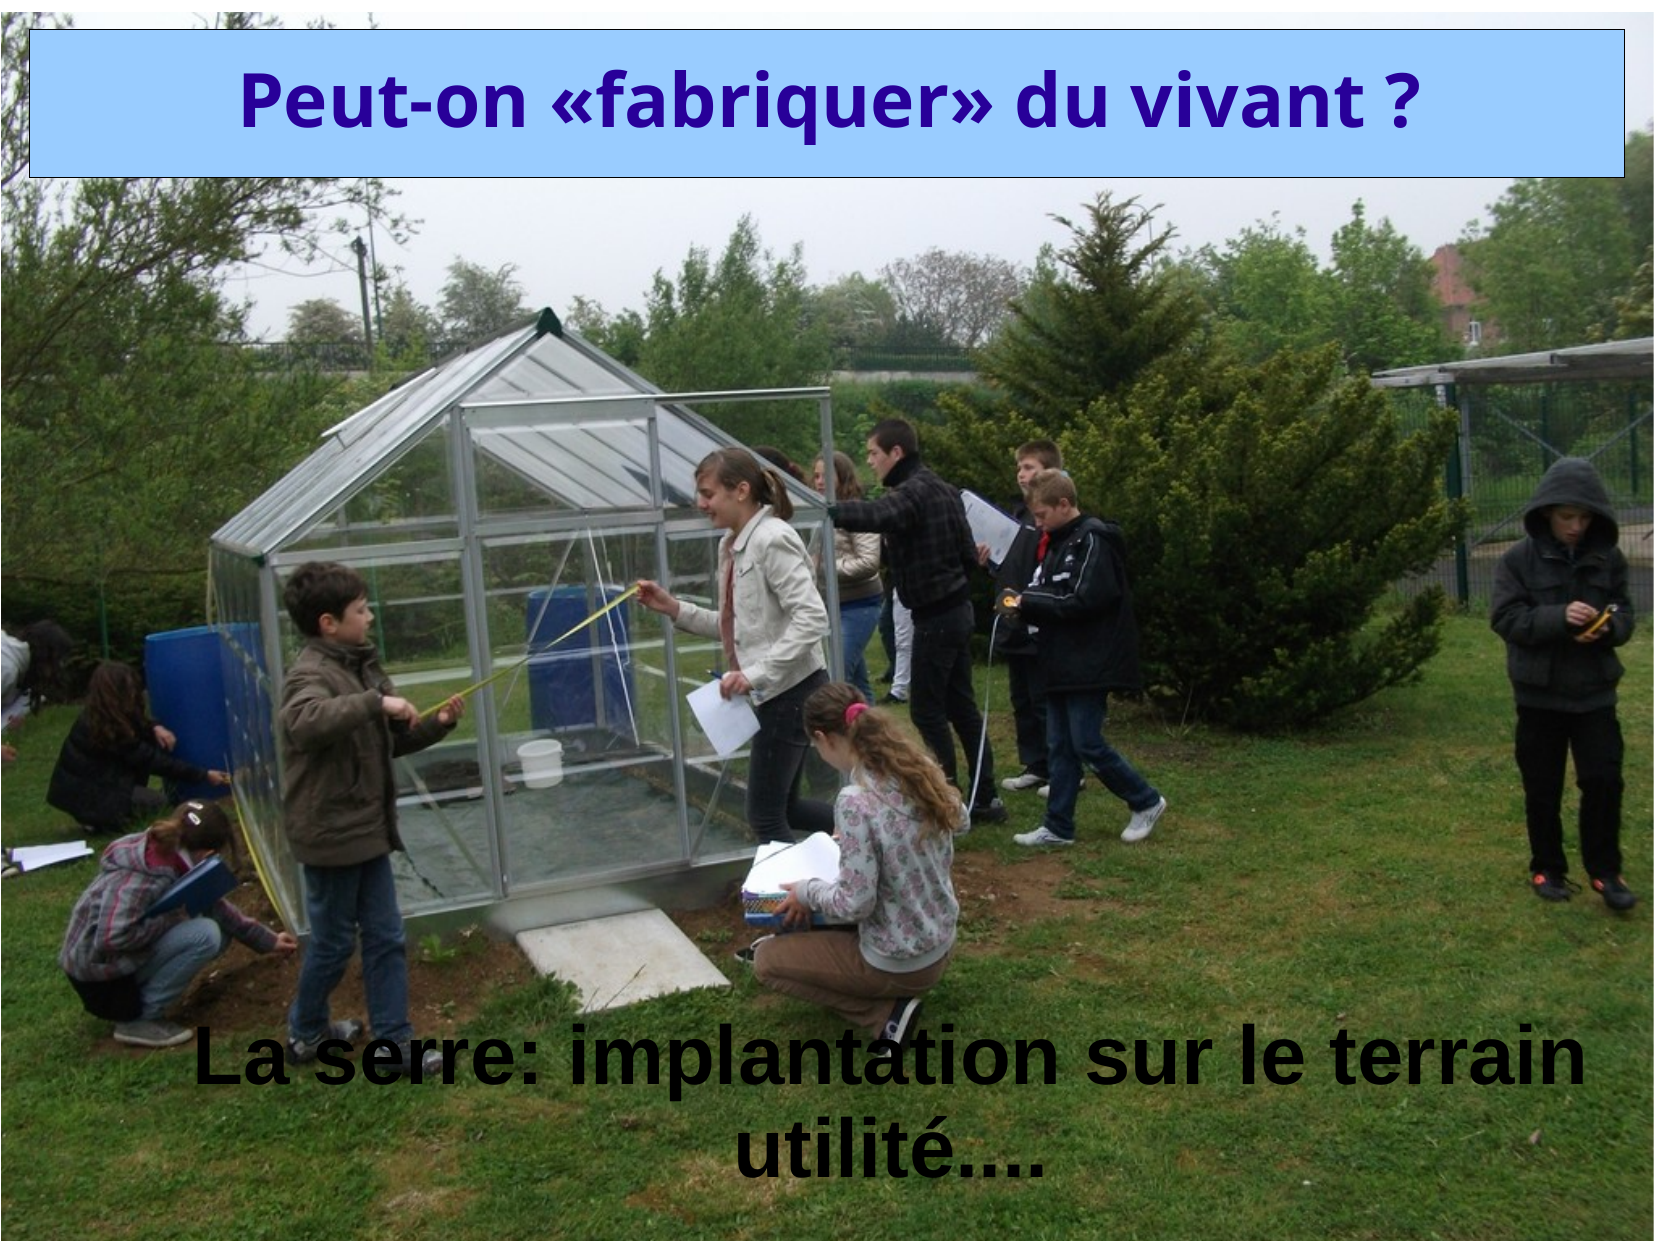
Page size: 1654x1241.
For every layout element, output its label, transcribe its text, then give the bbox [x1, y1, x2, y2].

picture [1, 12, 1654, 1241]
text_box Peut-on «fabriquer» du vivant ? [106, 53, 1554, 152]
title La serre: implantation sur le terrain utilité.... [147, 1006, 1636, 1199]
text_box [30, 30, 1624, 177]
